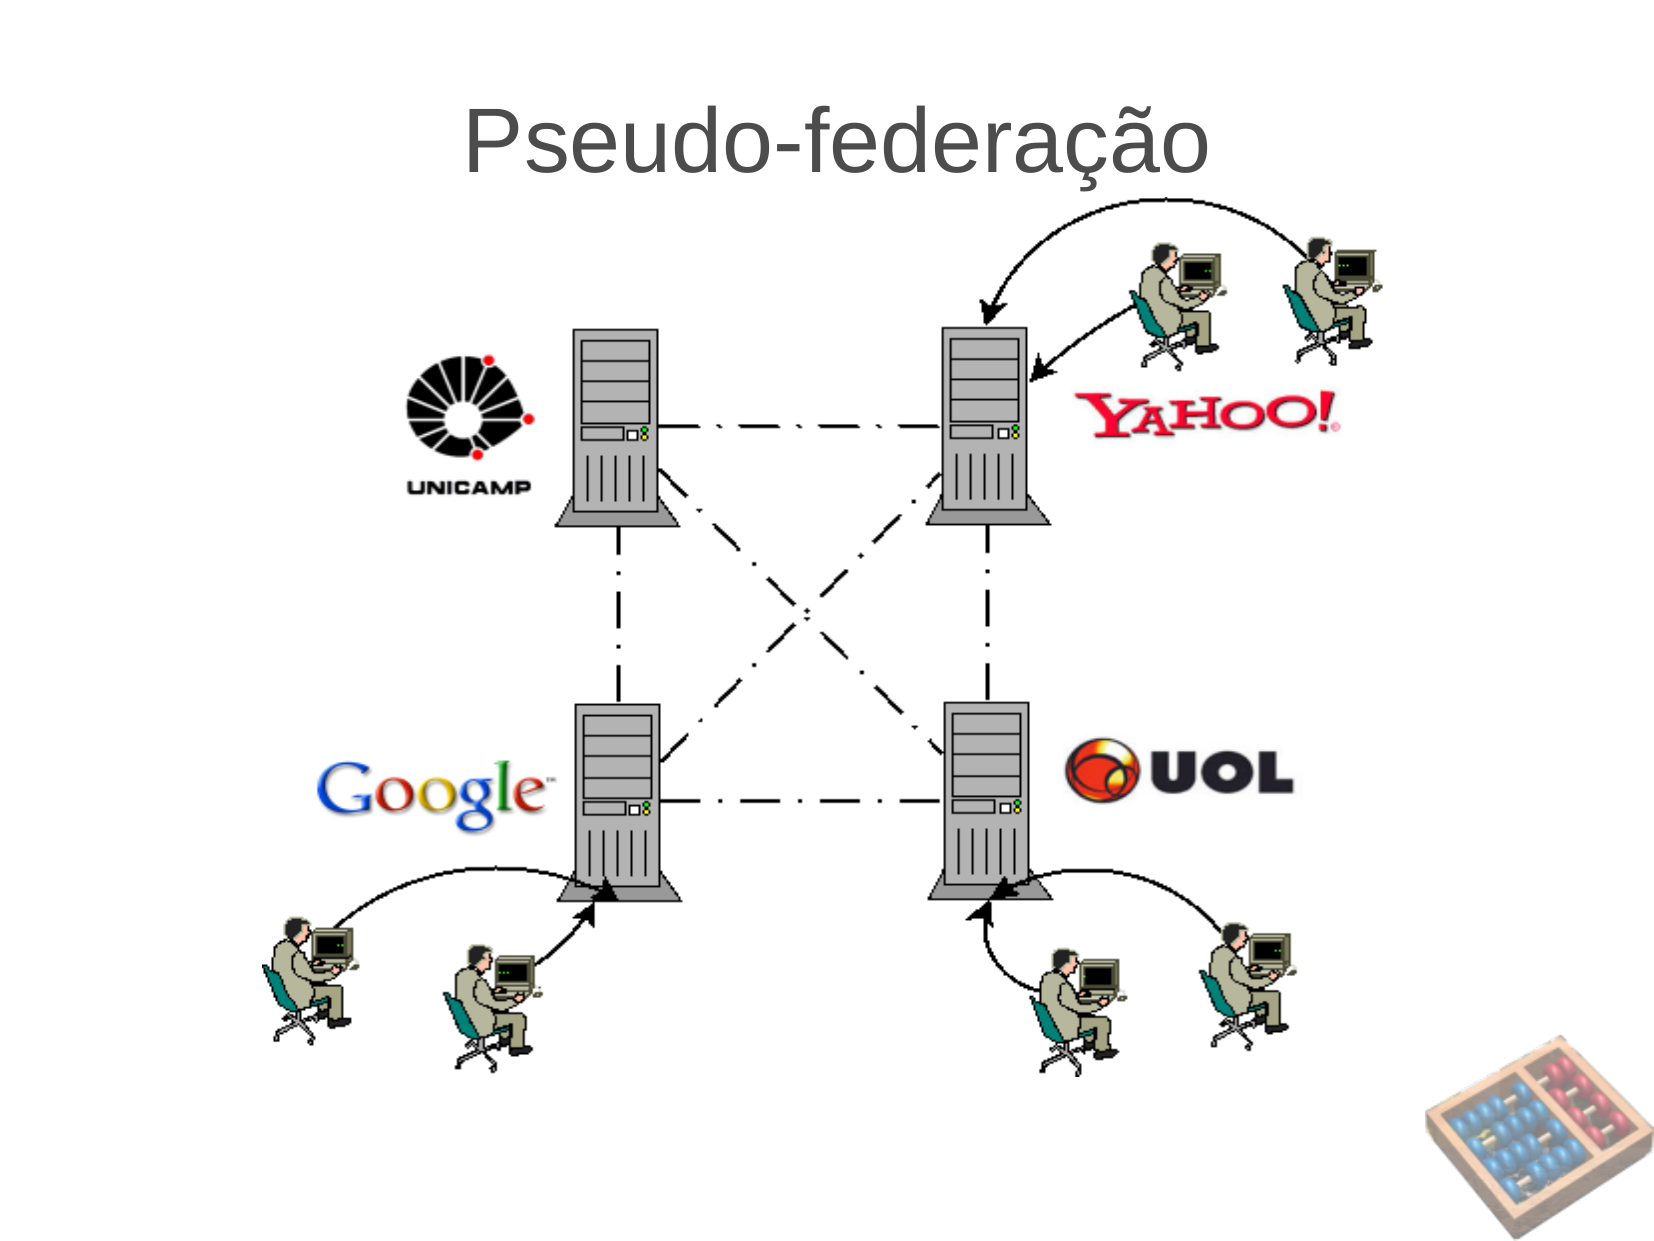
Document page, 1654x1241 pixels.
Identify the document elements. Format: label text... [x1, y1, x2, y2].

picture [262, 197, 1387, 1077]
title Pseudo-federação [75, 44, 1601, 238]
